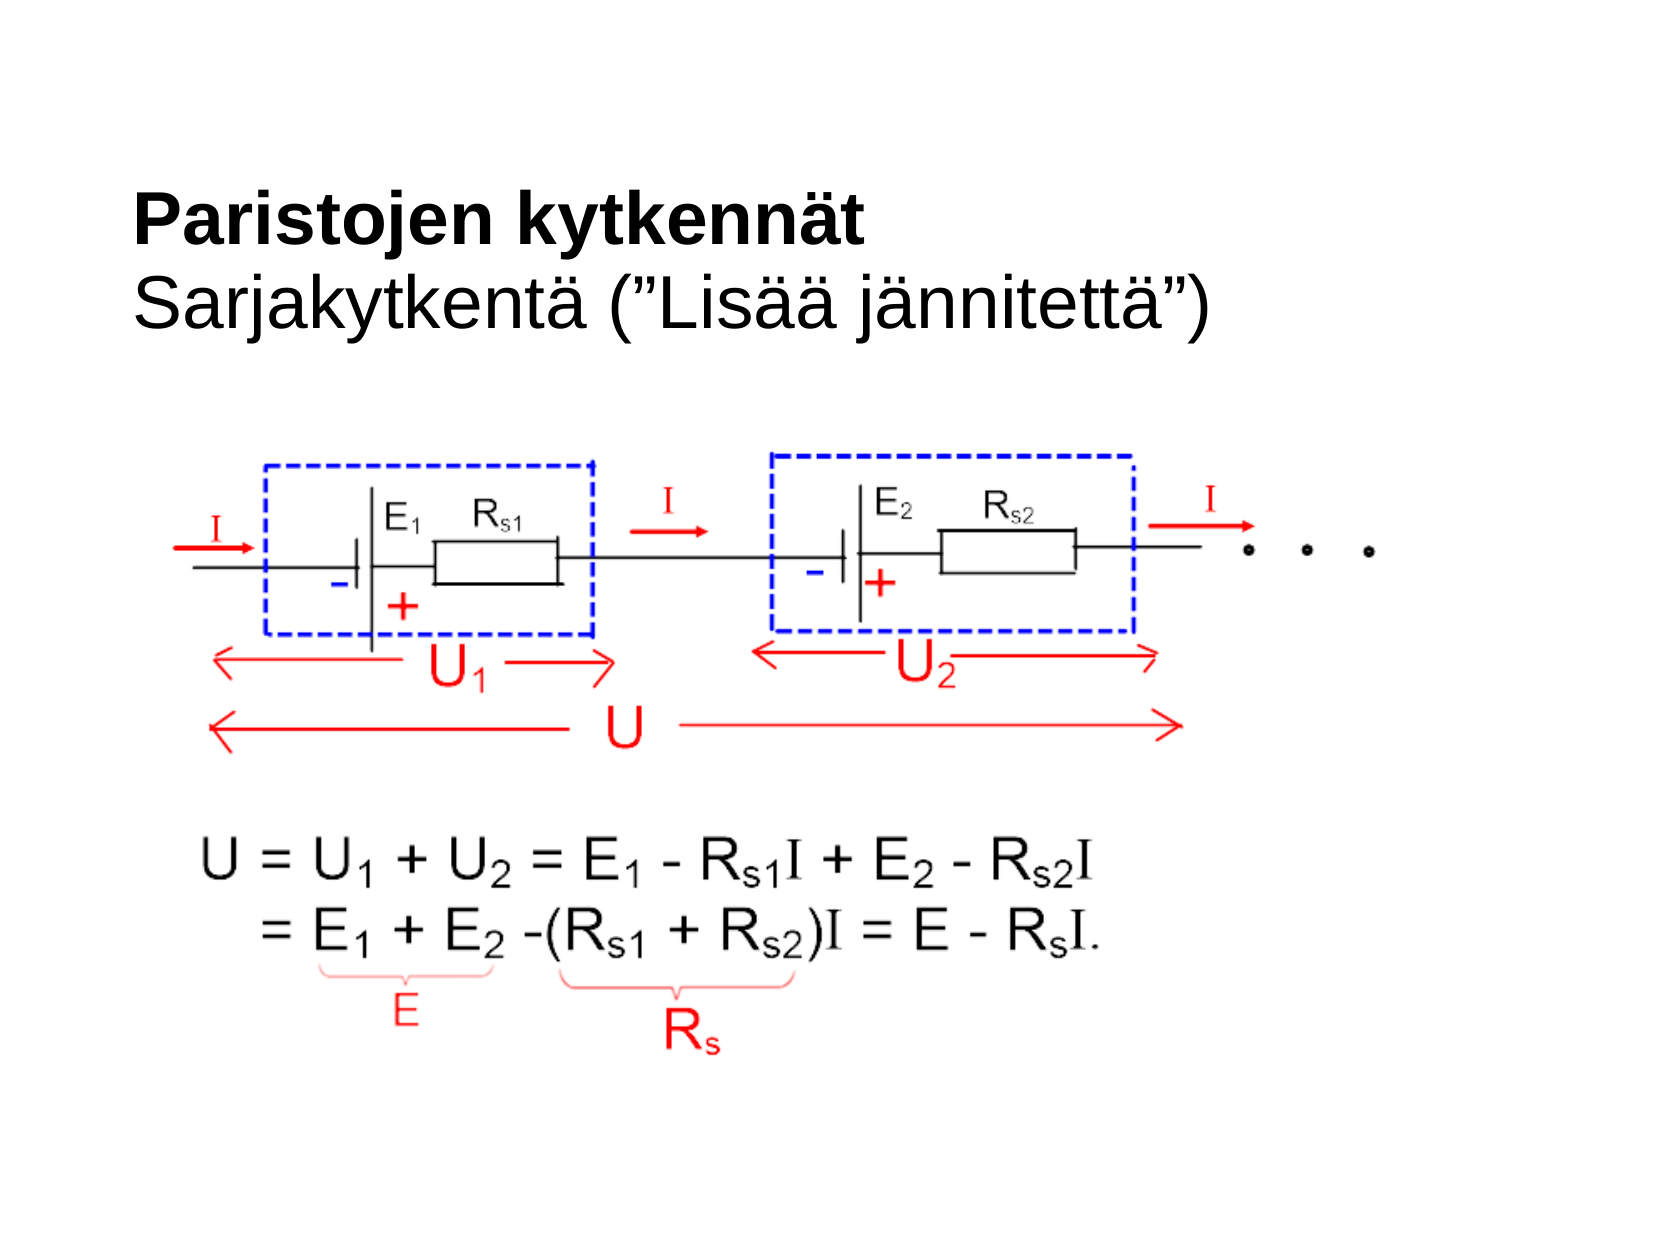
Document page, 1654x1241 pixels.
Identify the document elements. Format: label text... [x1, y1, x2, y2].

picture [128, 389, 1406, 1172]
text_box Paristojen kytkennät Sarjakytkentä (”Lisää jännitettä”) [118, 170, 1477, 527]
